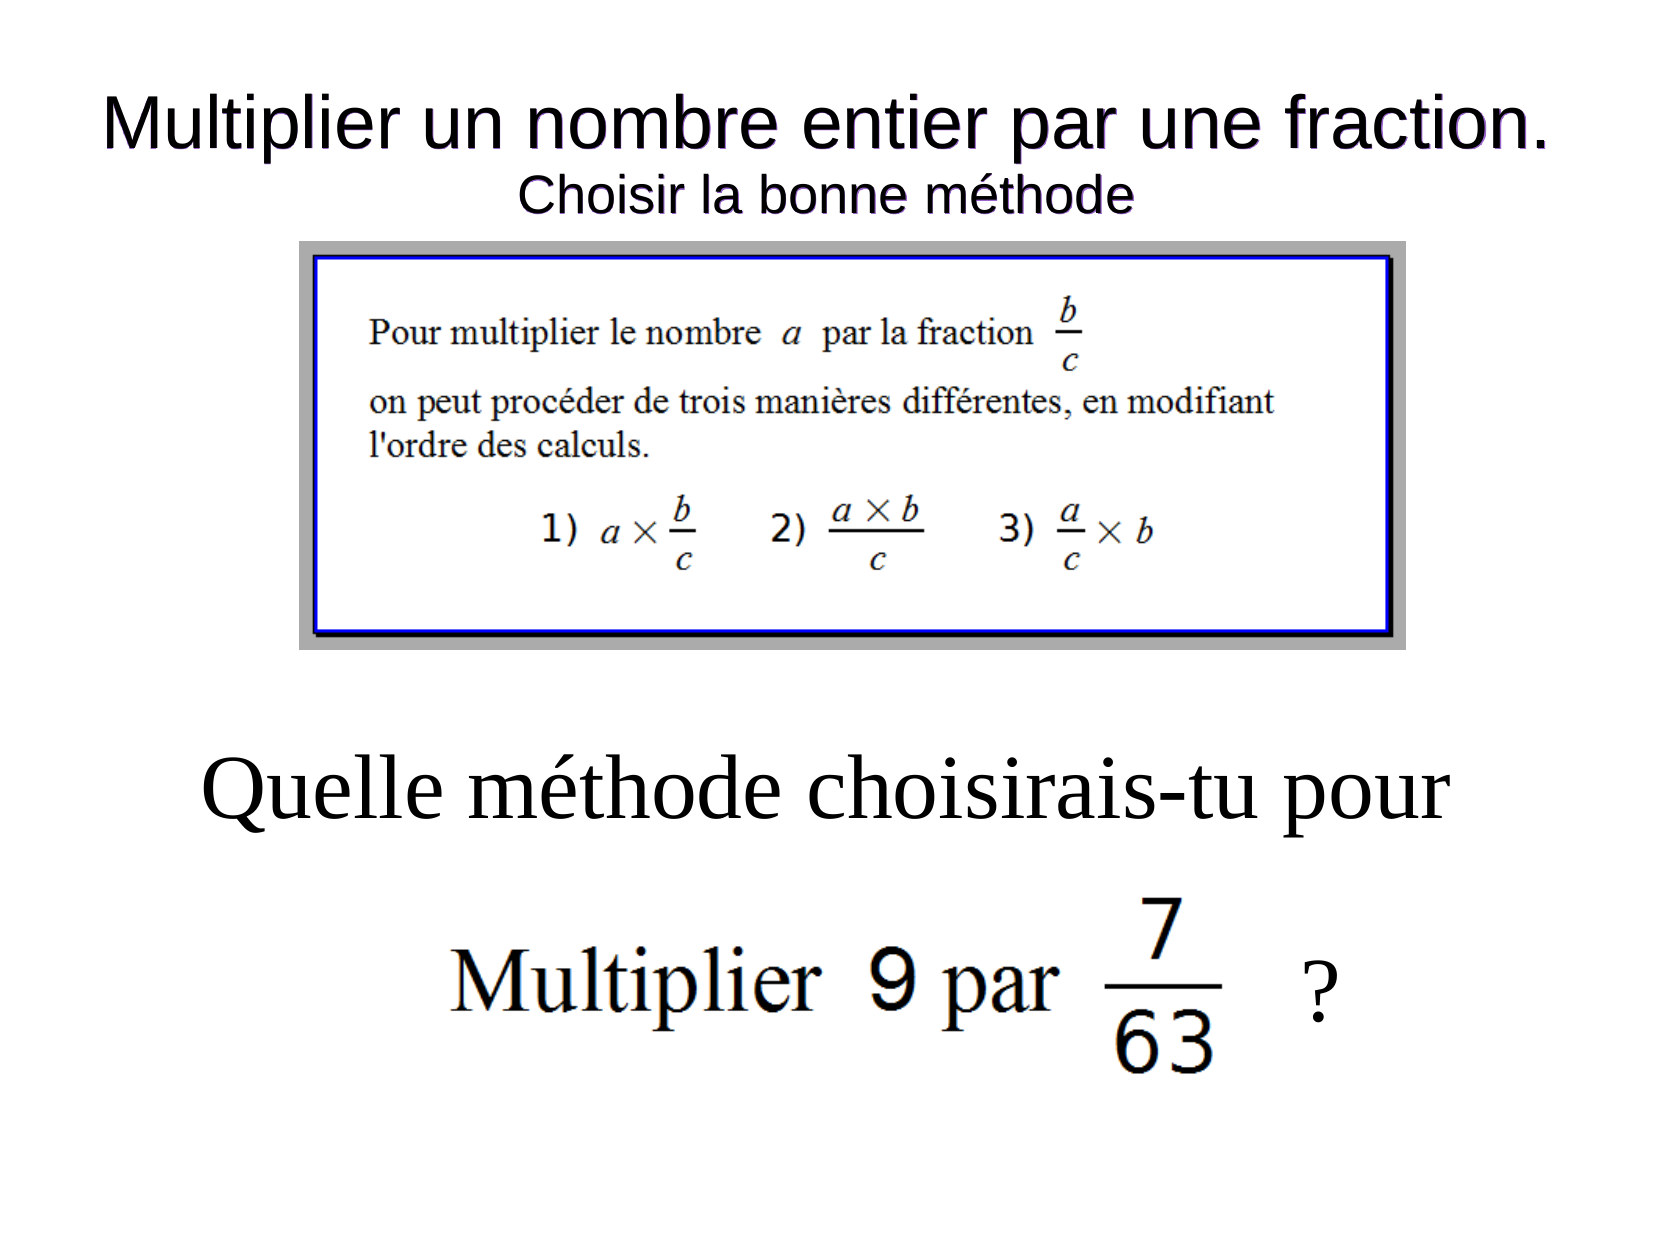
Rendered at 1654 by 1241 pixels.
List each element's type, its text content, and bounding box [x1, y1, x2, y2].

picture [431, 873, 1252, 1114]
picture [299, 241, 1406, 650]
subtitle Quelle méthode choisirais-tu pour ? [82, 181, 1571, 1218]
title Multiplier un nombre entier par une fraction. Choisir la bonne méthode [82, 49, 1571, 181]
